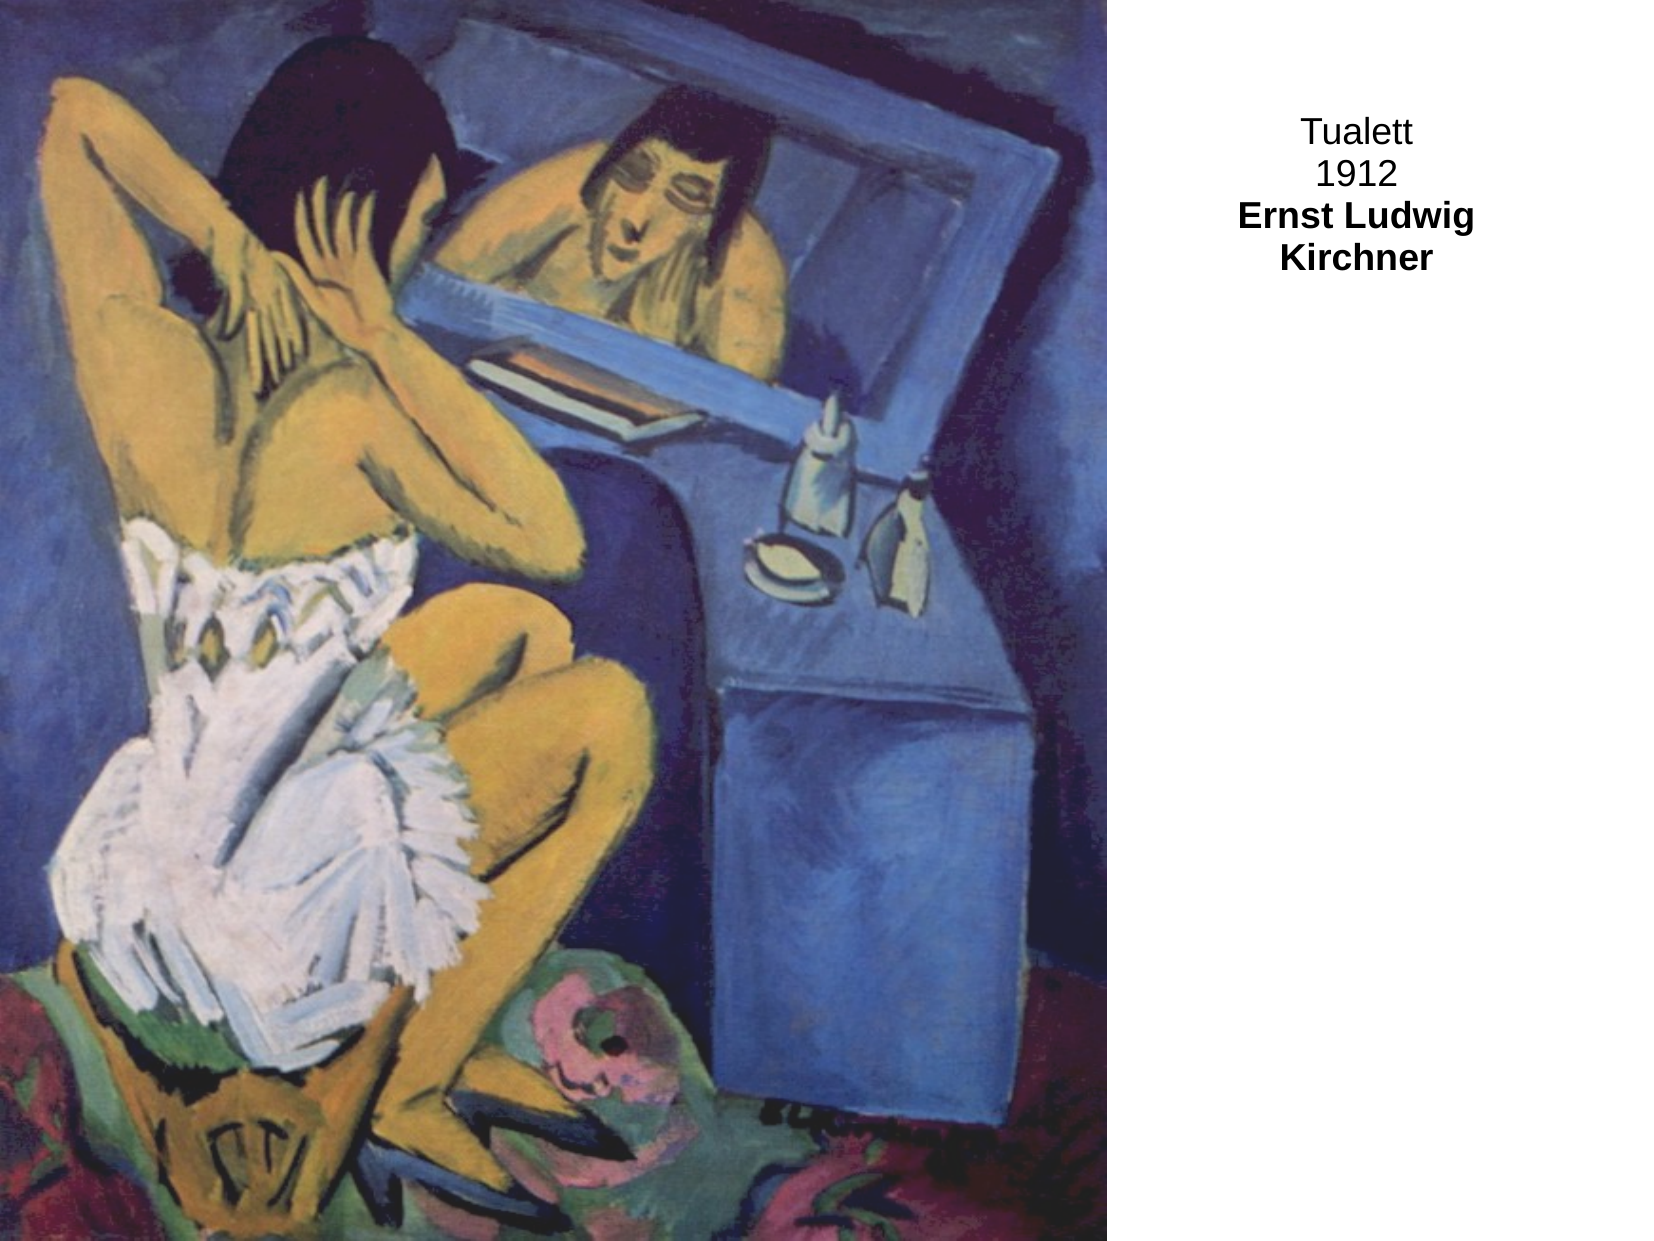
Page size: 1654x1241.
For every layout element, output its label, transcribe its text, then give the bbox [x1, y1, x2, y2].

picture [0, 0, 1107, 1241]
title Tualett 1912 Ernst Ludwig Kirchner [1152, 58, 1562, 373]
